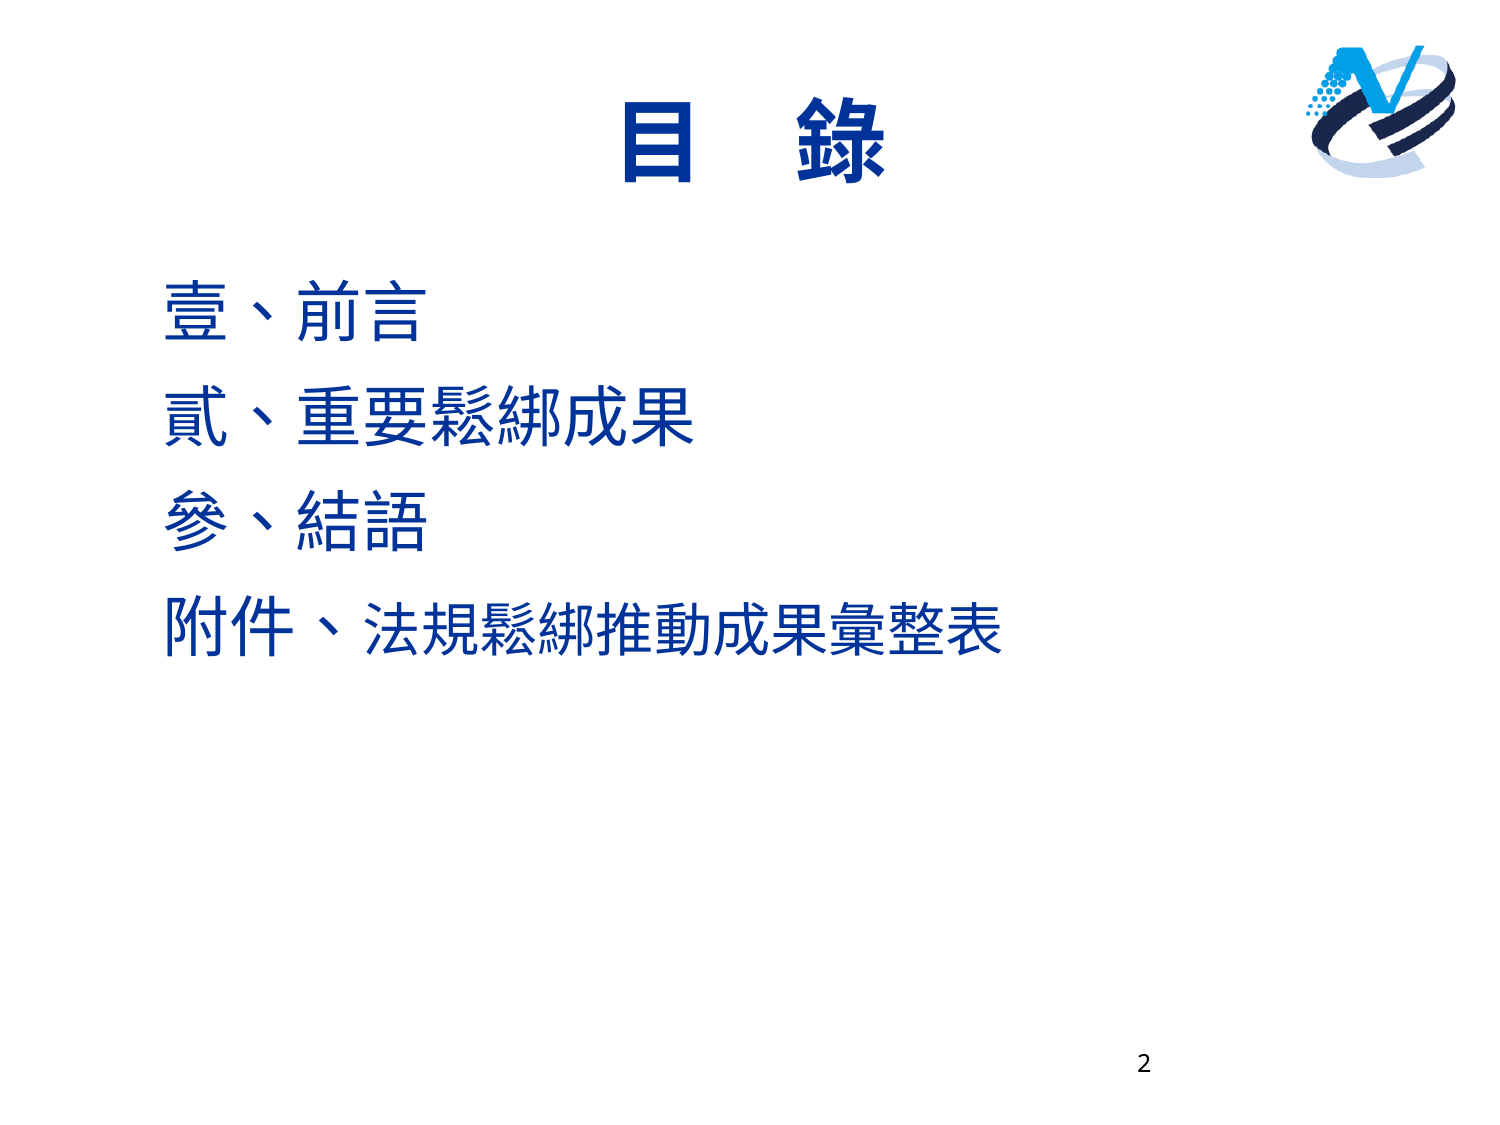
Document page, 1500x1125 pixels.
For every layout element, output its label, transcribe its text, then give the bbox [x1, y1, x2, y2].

title 目 錄 [75, 45, 1426, 233]
text_box 2 [1121, 1035, 1472, 1095]
list 壹、前言 貳、重要鬆綁成果 參、結語 附件、法規鬆綁推動成果彙整表 [147, 262, 1400, 906]
